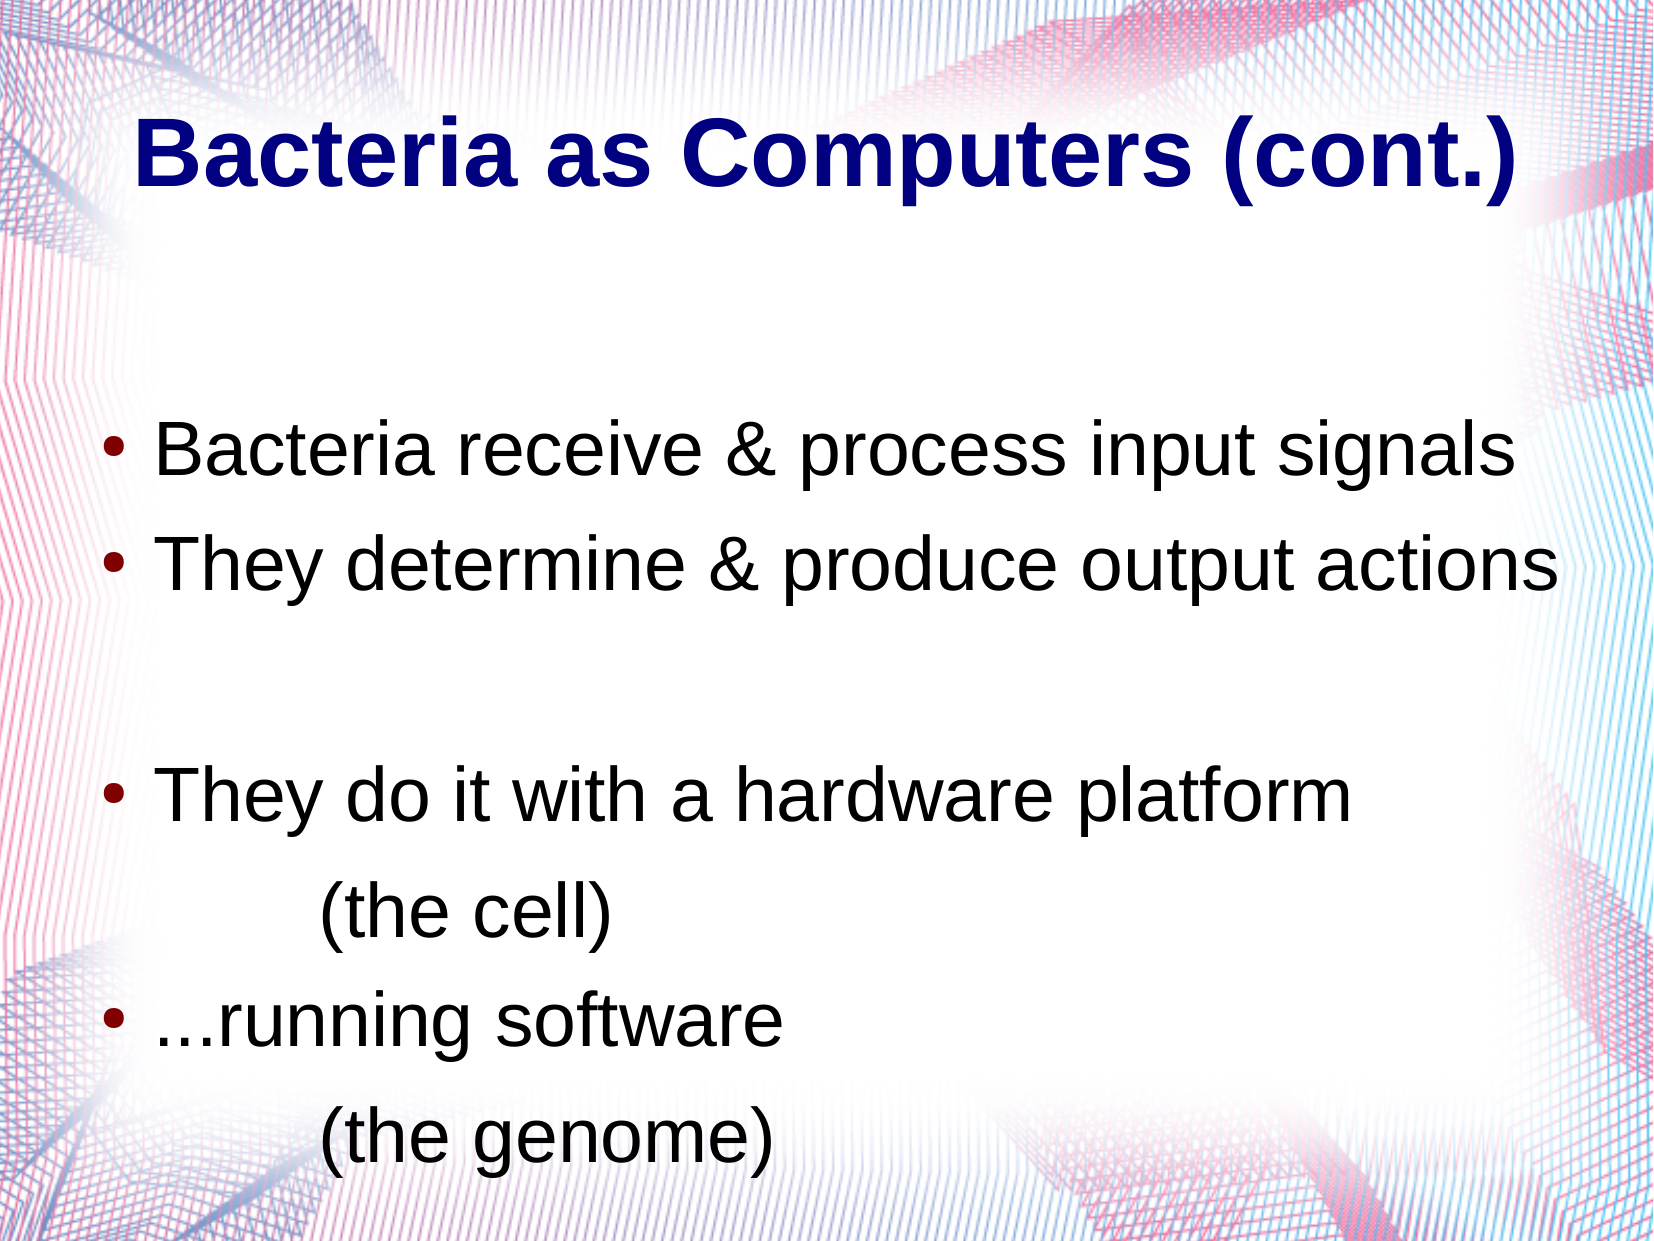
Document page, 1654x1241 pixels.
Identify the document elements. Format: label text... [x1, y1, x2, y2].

title Bacteria as Computers (cont.) [82, 49, 1571, 257]
picture [0, 0, 1654, 1241]
list Bacteria receive & process input signals They determine & produce output actions They do it with a hardware platform (the cell) ...running software (the genome) [82, 290, 1571, 1241]
